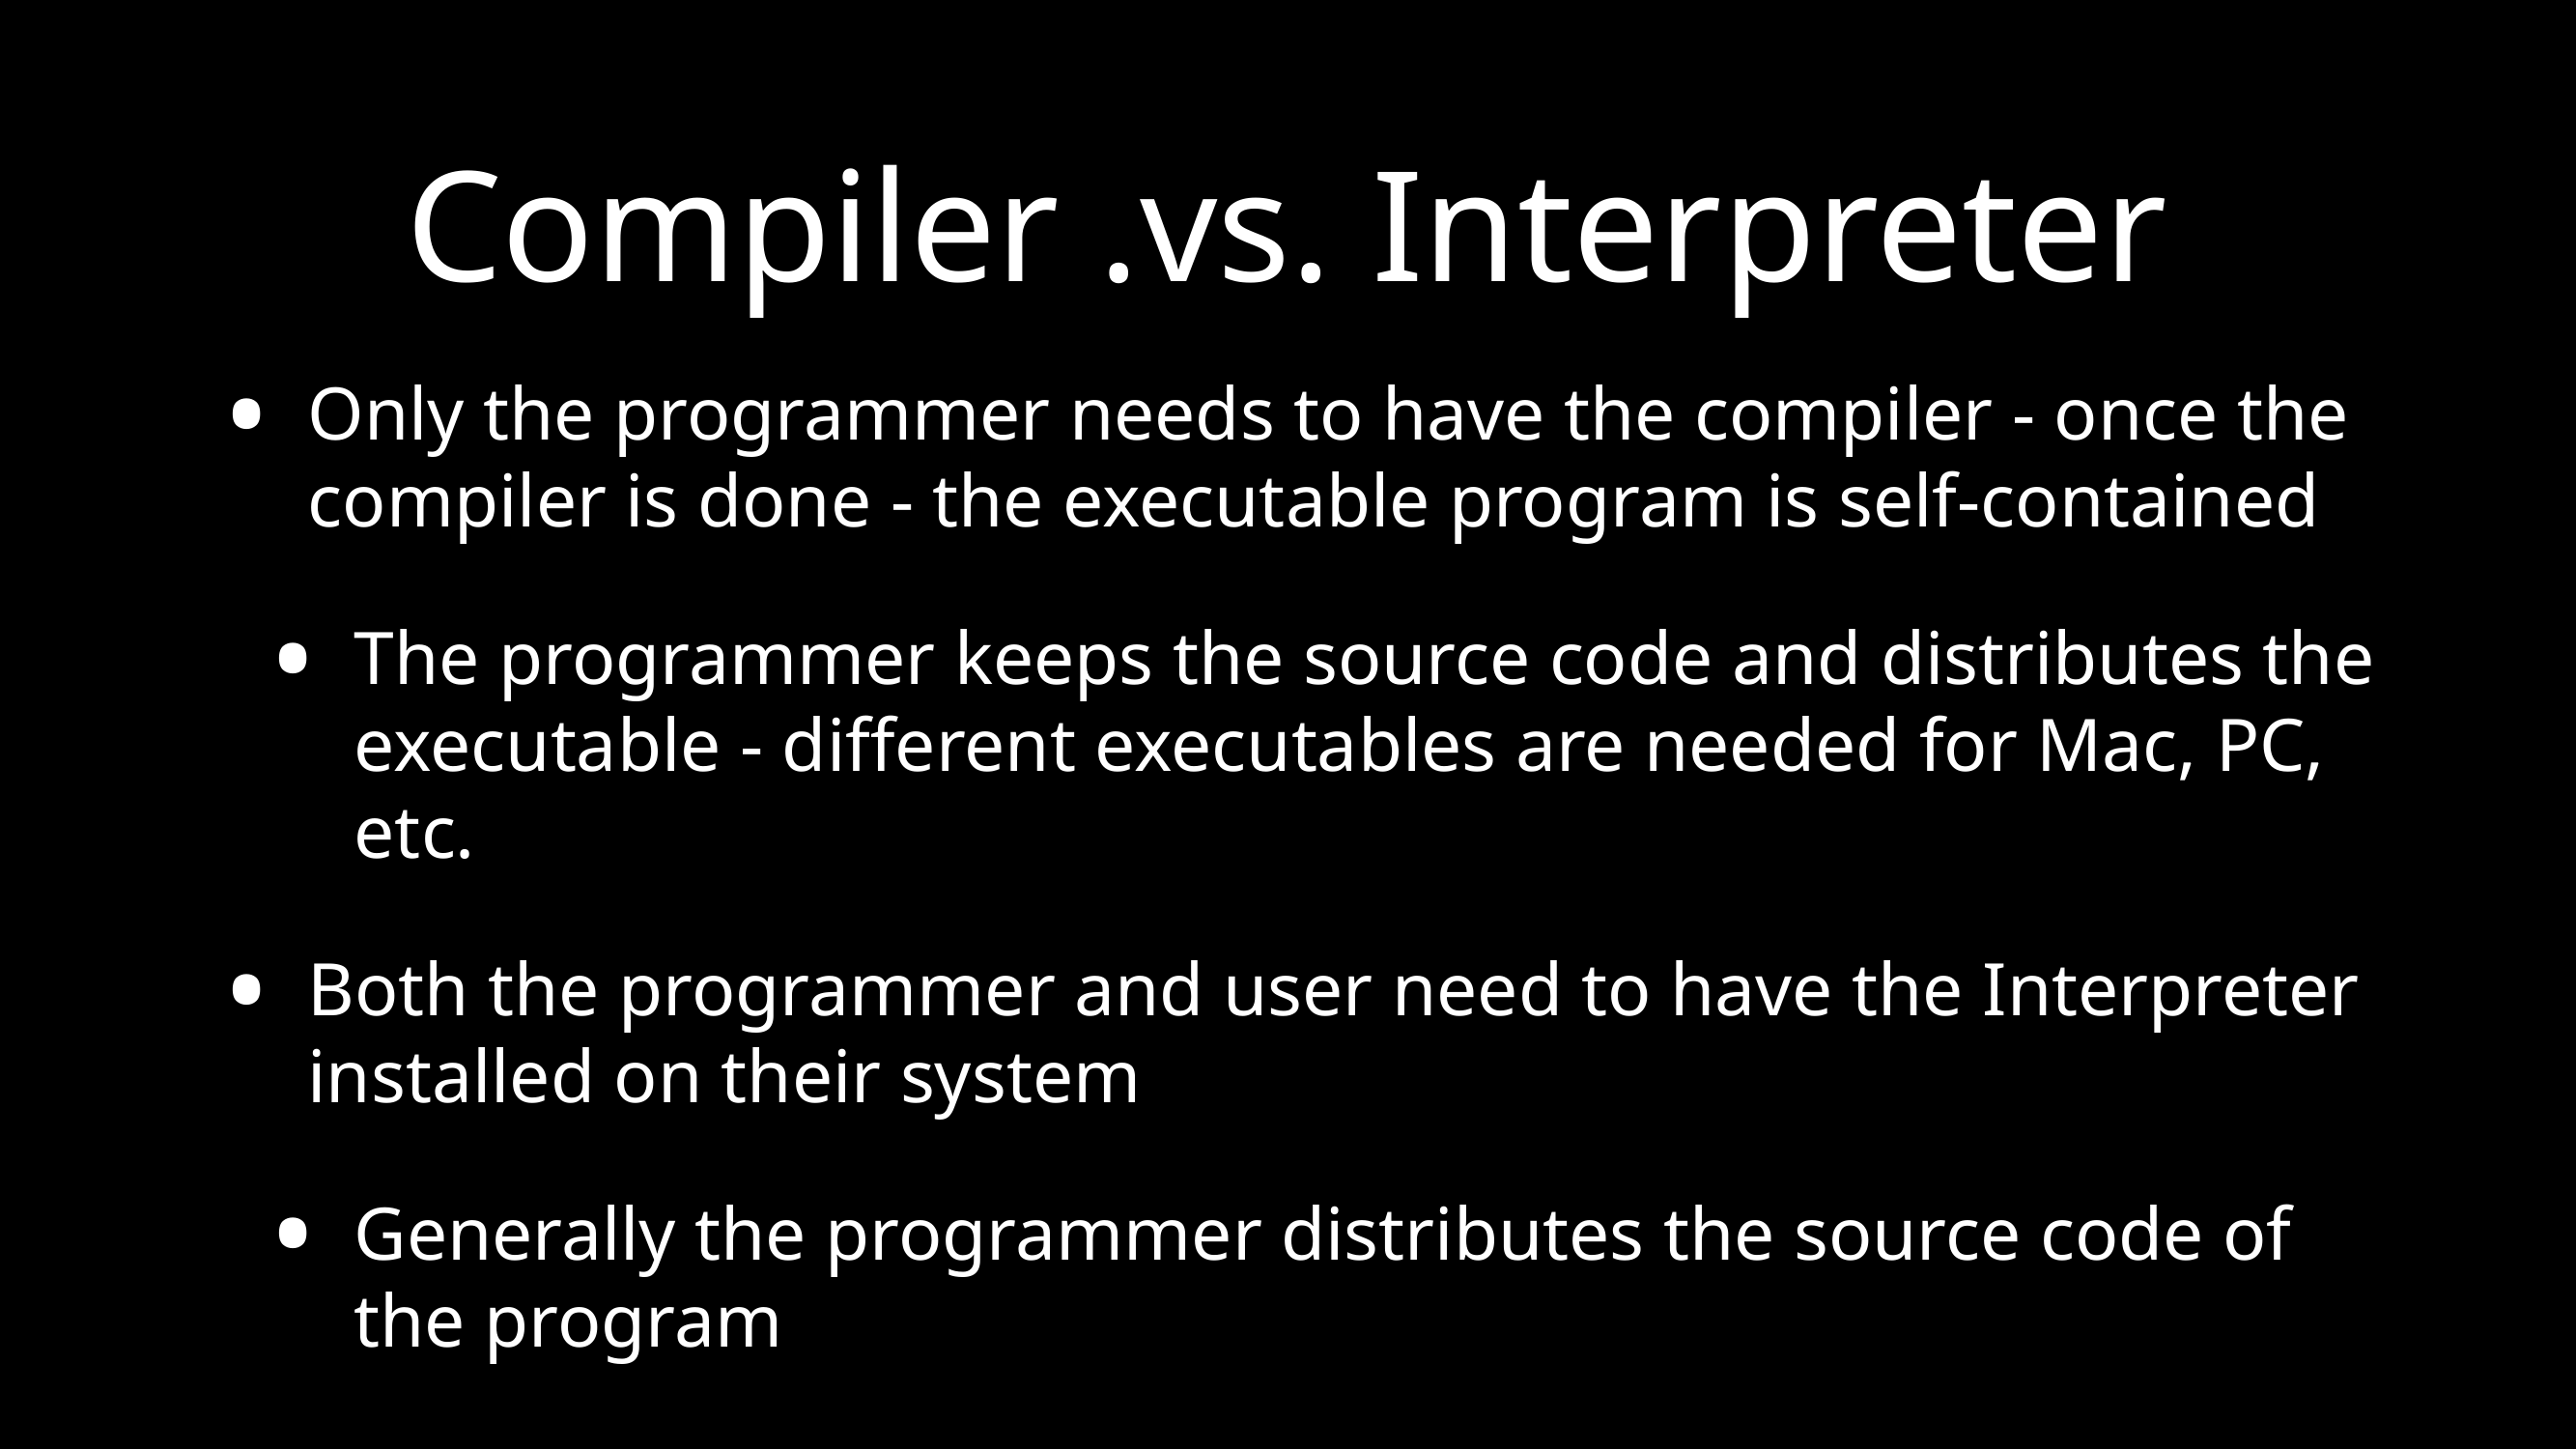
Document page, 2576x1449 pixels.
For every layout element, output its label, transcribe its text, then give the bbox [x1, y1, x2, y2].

list Only the programmer needs to have the compiler - once the compiler is done - the executable program is self-contained The programmer keeps the source code and distributes the executable - different executables are needed for Mac, PC, etc. Both the programmer and user need to have the Interpreter installed on their system Generally the programmer distributes the source code of the program [183, 405, 2392, 1324]
title Compiler .vs. Interpreter [183, 38, 2392, 403]
